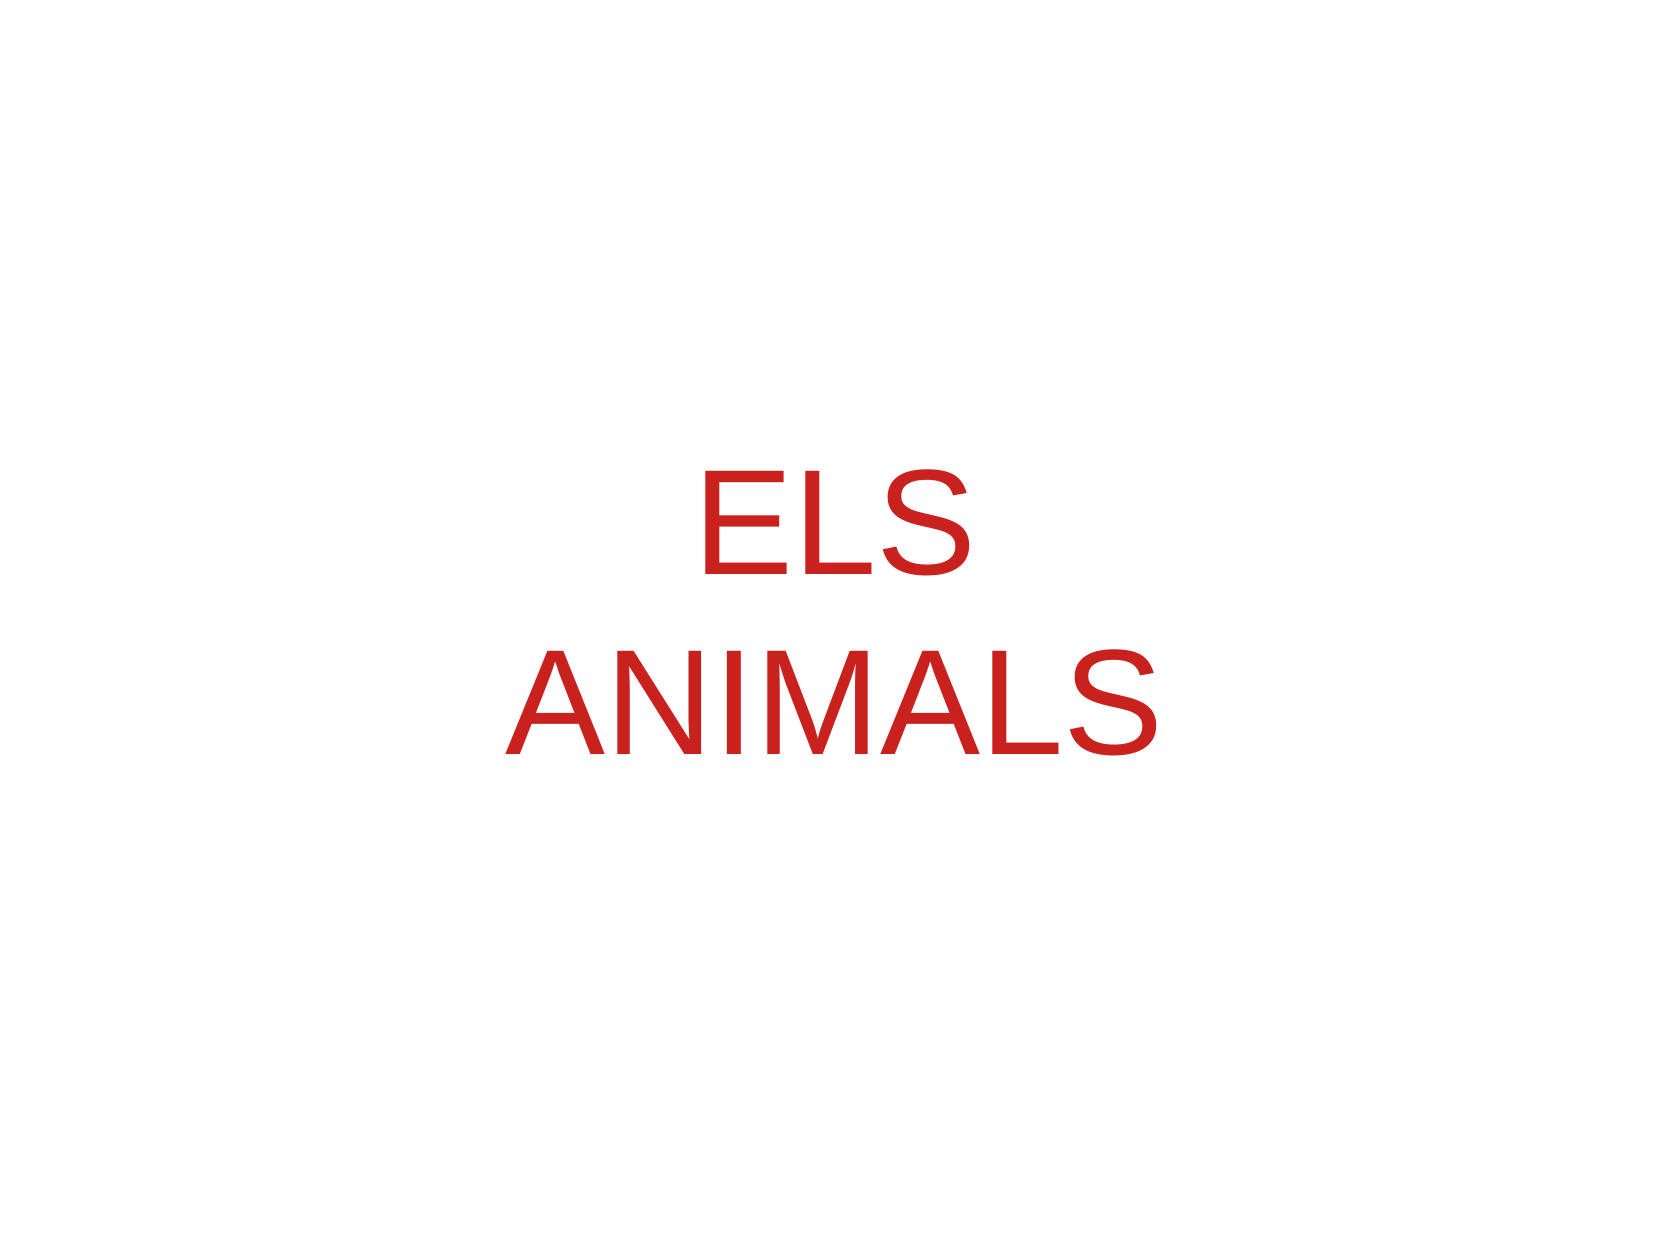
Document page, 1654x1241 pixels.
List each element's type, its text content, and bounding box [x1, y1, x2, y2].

text_box ELS ANIMALS [488, 401, 1181, 807]
